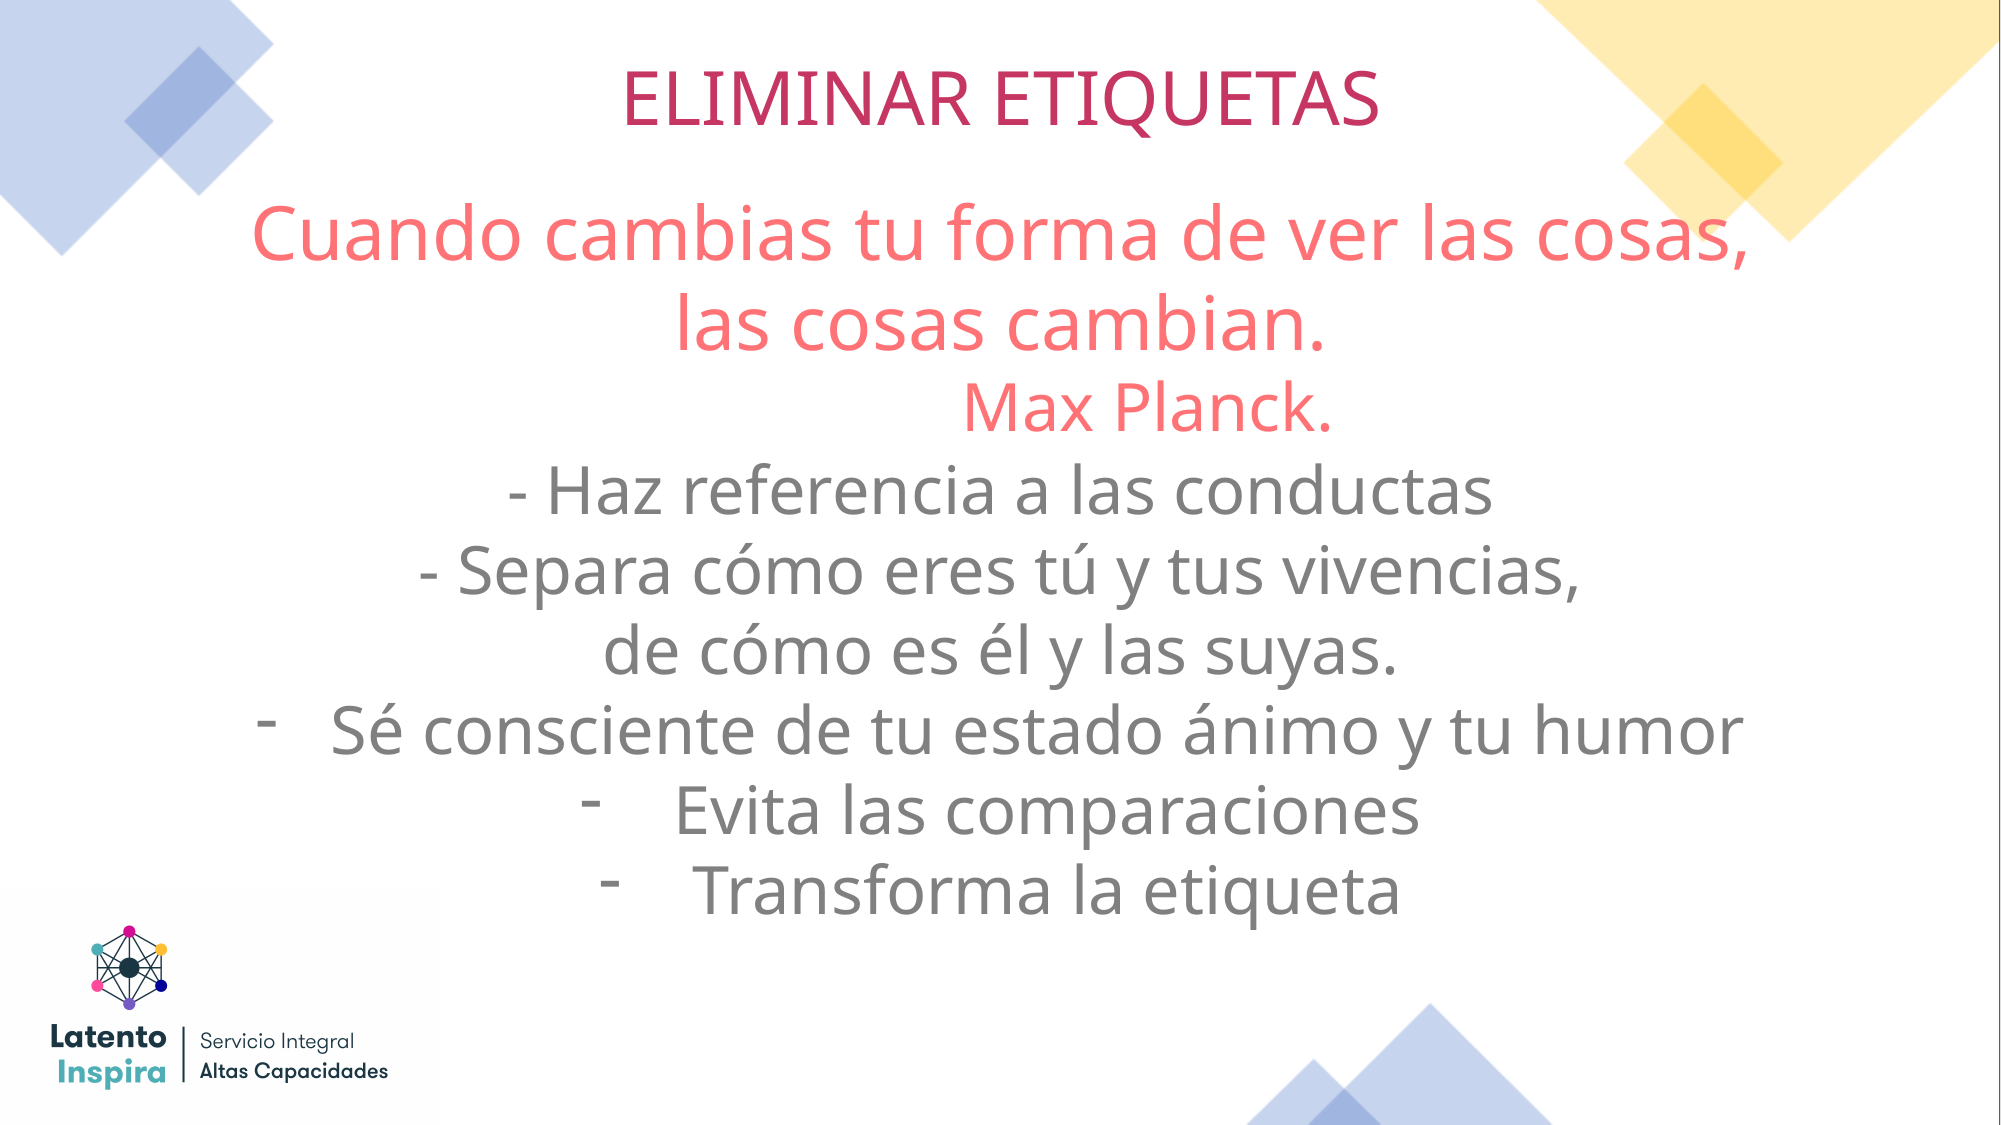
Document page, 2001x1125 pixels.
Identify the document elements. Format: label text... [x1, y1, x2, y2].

picture [0, 0, 2001, 1125]
text_box ELIMINAR ETIQUETAS Cuando cambias tu forma de ver las cosas, las cosas cambian. Max Planck. - Haz referencia a las conductas - Separa cómo eres tú y tus vivencias, de cómo es él y las suyas. Sé consciente de tu estado ánimo y tu humor Evita las comparaciones Transforma la etiqueta [219, 42, 1784, 935]
